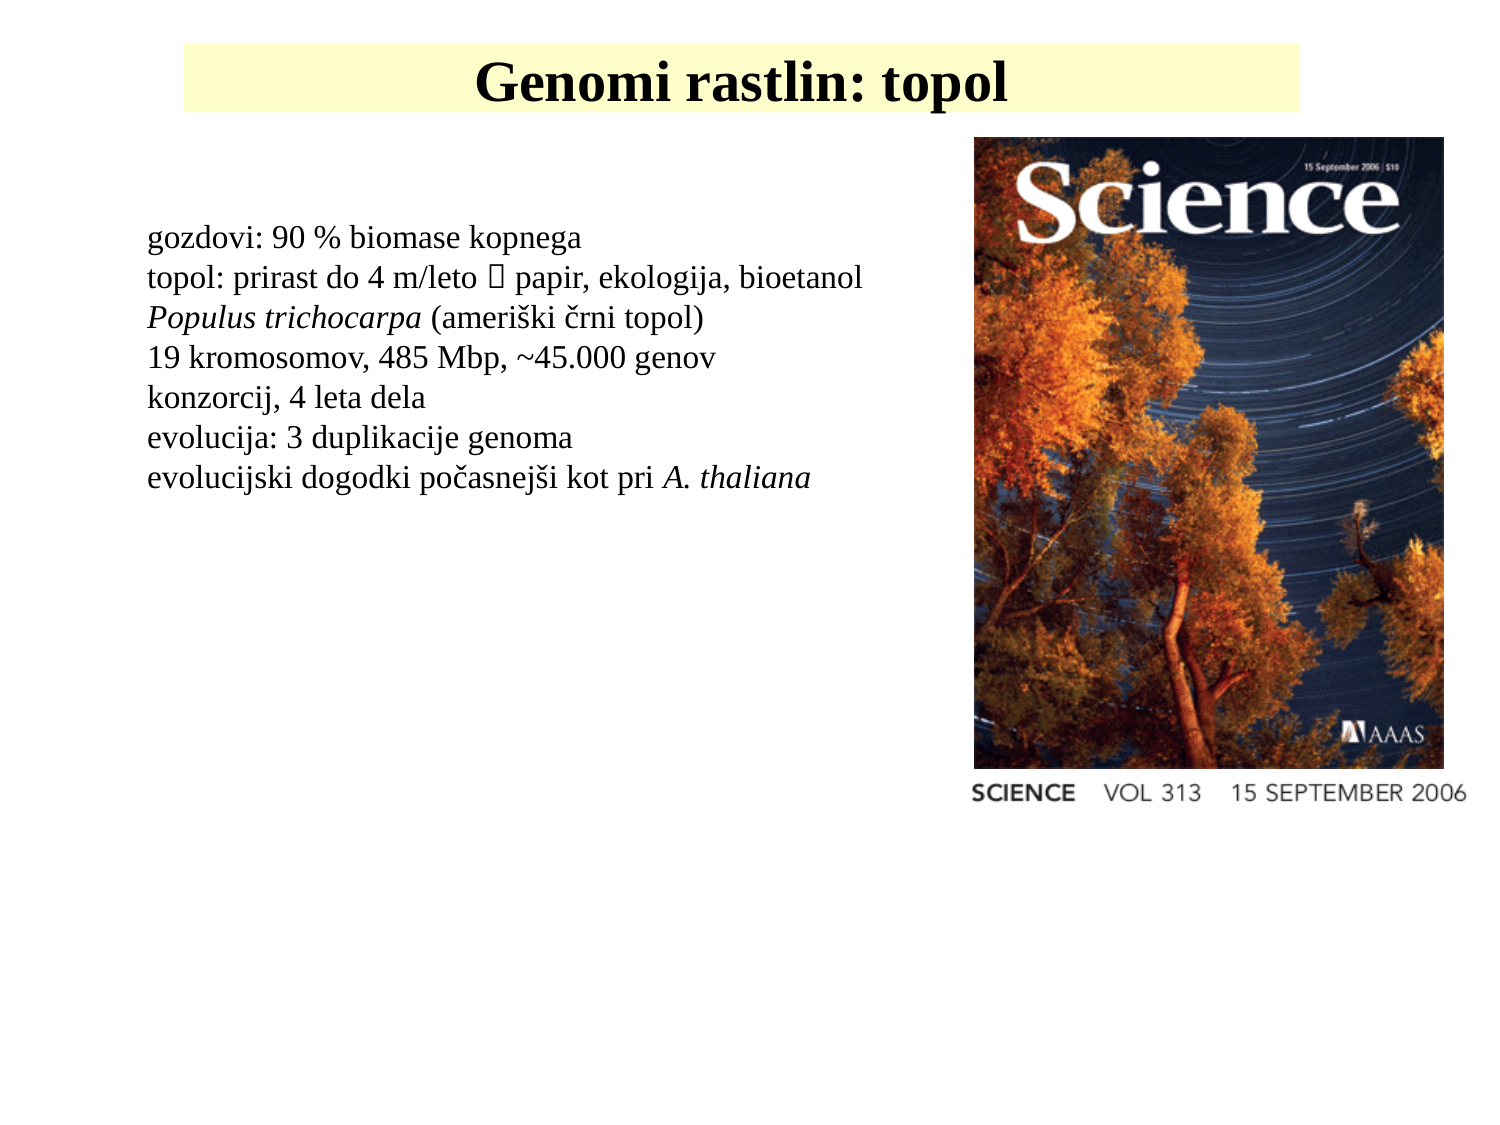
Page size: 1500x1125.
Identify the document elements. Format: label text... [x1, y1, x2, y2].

picture [974, 137, 1444, 769]
picture [962, 774, 1477, 813]
title Genomi rastlin: topol [183, 43, 1300, 113]
text_box gozdovi: 90 % biomase kopnega topol: prirast do 4 m/leto  papir, ekologija, bioetanol Populus trichocarpa (ameriški črni topol) 19 kromosomov, 485 Mbp, ~45.000 genov konzorcij, 4 leta dela evolucija: 3 duplikacije genoma evolucijski dogodki počasnejši kot pri A. thaliana [132, 207, 879, 583]
